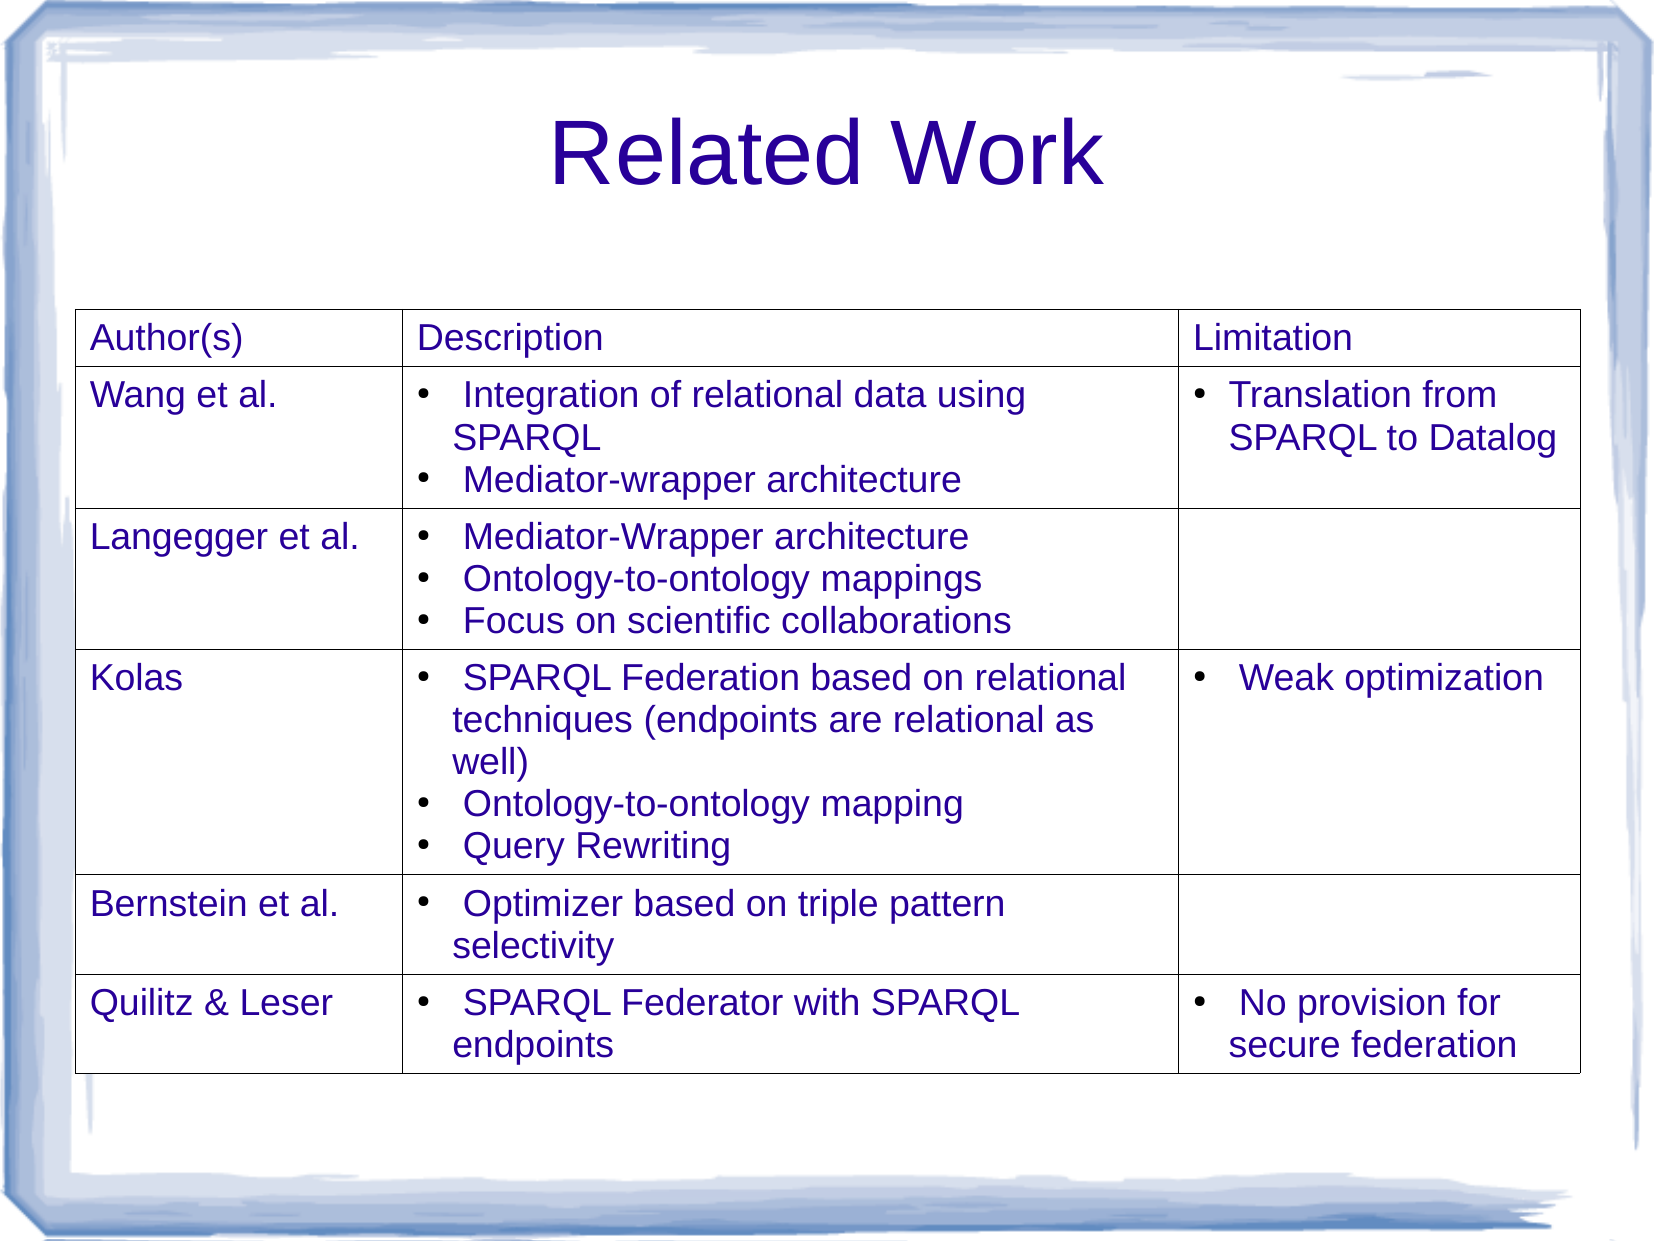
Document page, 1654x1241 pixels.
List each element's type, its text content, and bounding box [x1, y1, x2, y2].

table_header Limitation [1179, 310, 1580, 366]
table_cell [1179, 875, 1580, 974]
table_cell SPARQL Federation based on relational techniques (endpoints are relational as well) Ontology-to-ontology mapping Query Rewriting [403, 650, 1178, 874]
picture [0, 0, 1654, 1241]
table_cell Mediator-Wrapper architecture Ontology-to-ontology mappings Focus on scientific collaborations [403, 509, 1178, 649]
table_cell Weak optimization [1179, 650, 1580, 874]
table_cell Bernstein et al. [76, 875, 402, 974]
table_cell Quilitz & Leser [76, 975, 402, 1073]
table_cell Translation from SPARQL to Datalog [1179, 367, 1580, 508]
table_cell Kolas [76, 650, 402, 874]
table_header Description [403, 310, 1178, 366]
table_cell [1179, 509, 1580, 649]
table_cell Wang et al. [76, 367, 402, 508]
table_cell SPARQL Federator with SPARQL endpoints [403, 975, 1178, 1073]
title Related Work [82, 49, 1571, 257]
table_cell Optimizer based on triple pattern selectivity [403, 875, 1178, 974]
table_header Author(s) [76, 310, 402, 366]
table_cell Integration of relational data using SPARQL Mediator-wrapper architecture [403, 367, 1178, 508]
table_cell No provision for secure federation [1179, 975, 1580, 1073]
table_cell Langegger et al. [76, 509, 402, 649]
